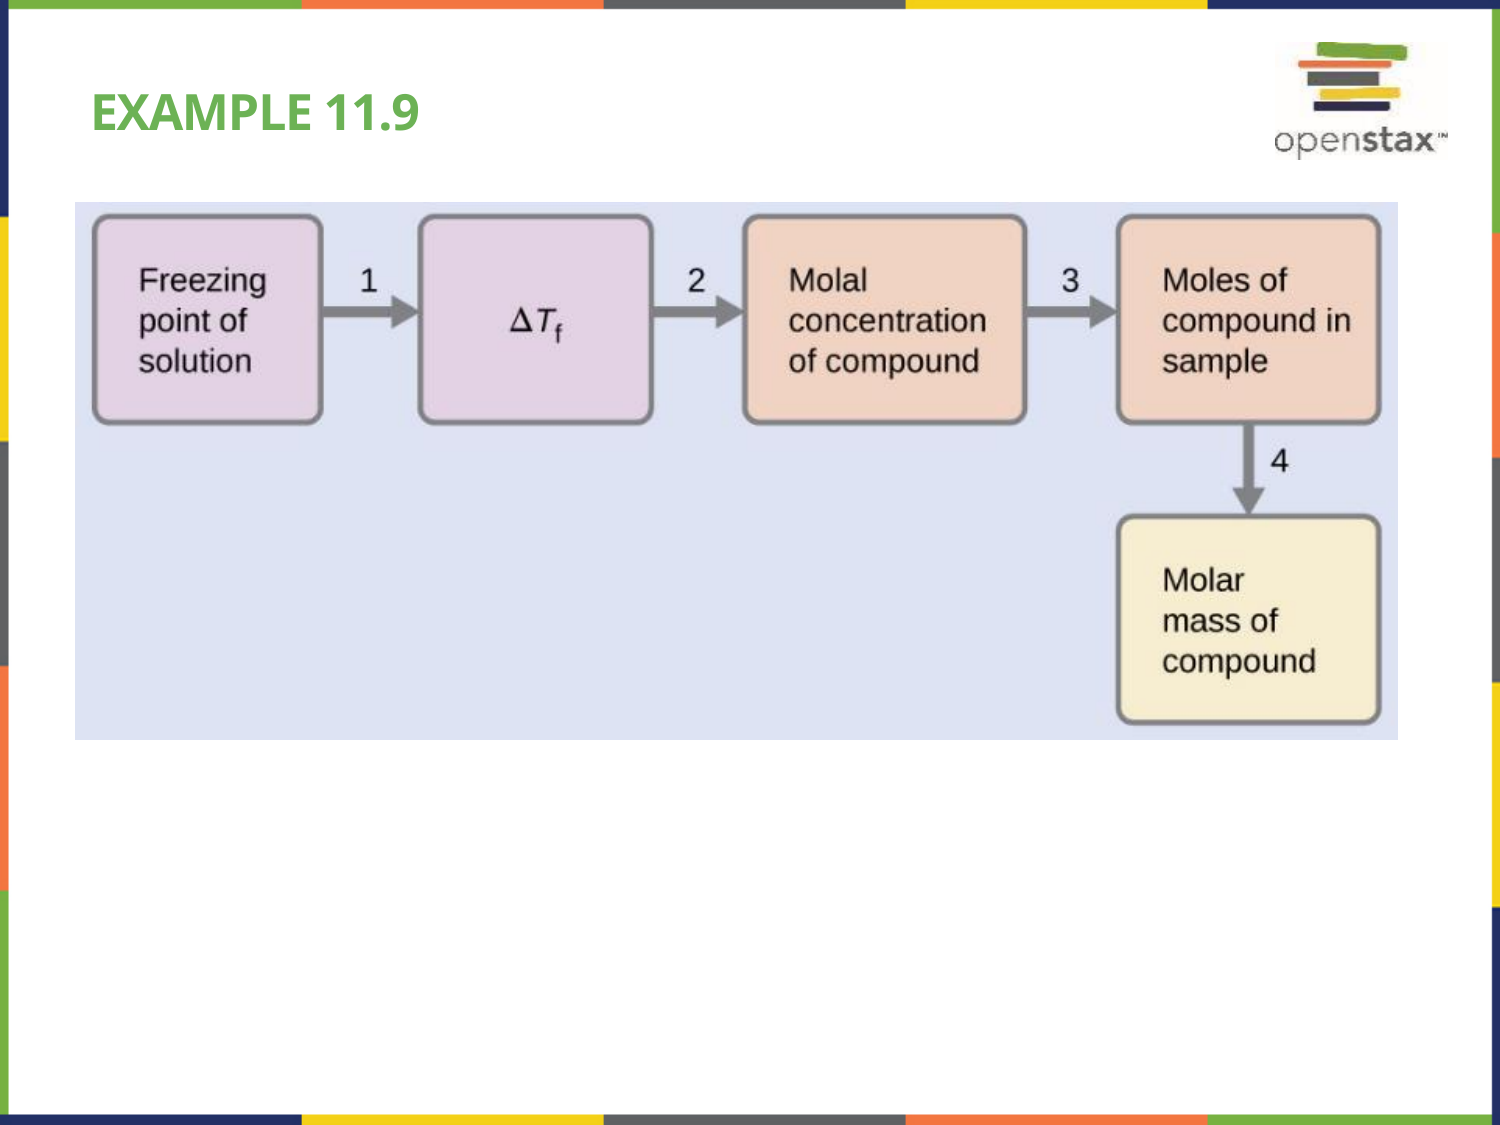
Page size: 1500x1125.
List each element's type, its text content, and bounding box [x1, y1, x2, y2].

picture [0, 0, 1500, 1125]
title Example 11.9 [75, 39, 1398, 148]
